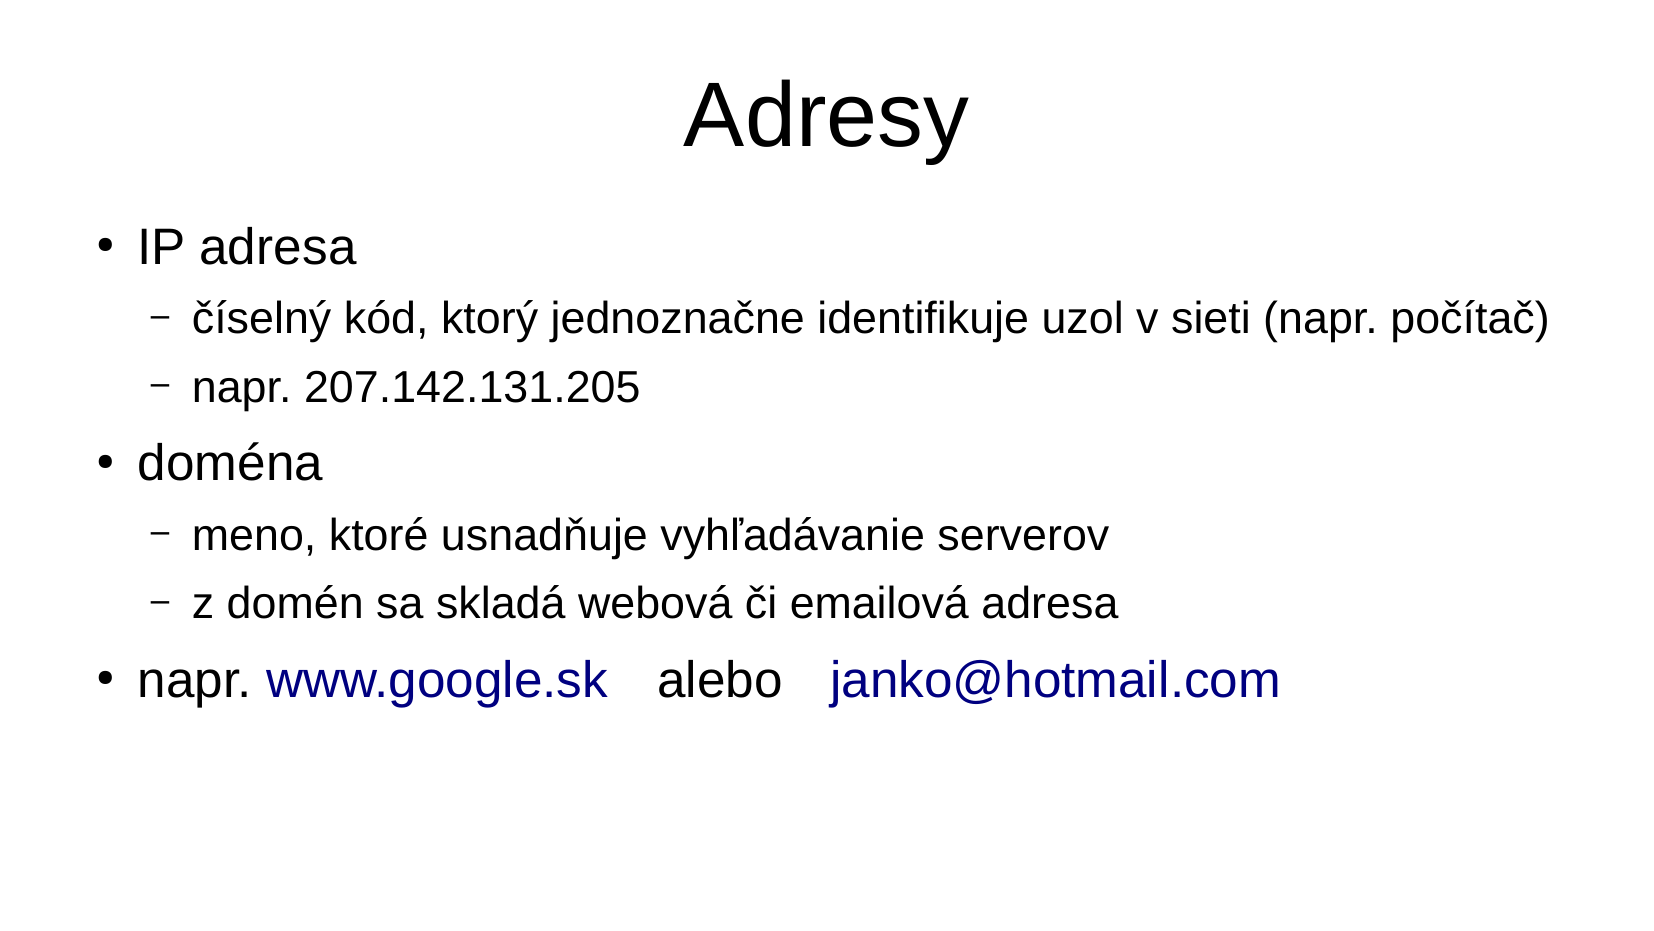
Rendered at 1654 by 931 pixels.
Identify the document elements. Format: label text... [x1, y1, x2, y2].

title Adresy [82, 37, 1571, 193]
list IP adresa číselný kód, ktorý jednoznačne identifikuje uzol v sieti (napr. počítač) napr. 207.142.131.205 doména meno, ktoré usnadňuje vyhľadávanie serverov z domén sa skladá webová či emailová adresa napr. www.google.sk alebo janko@hotmail.com [82, 217, 1571, 758]
